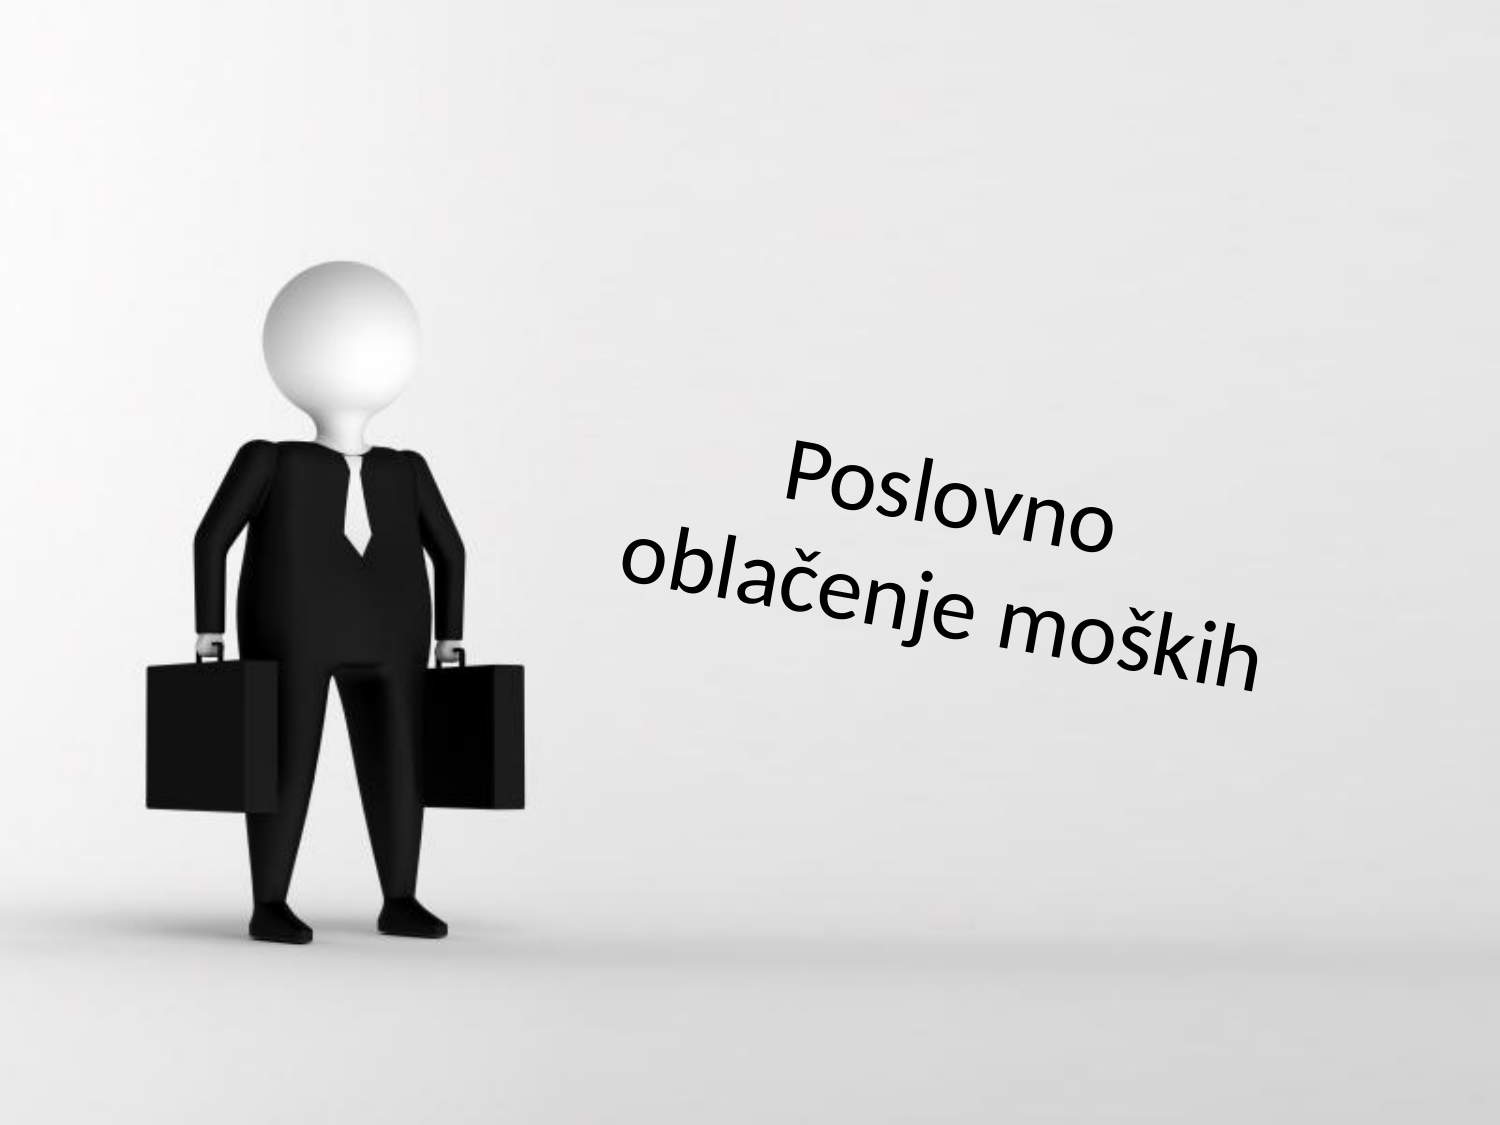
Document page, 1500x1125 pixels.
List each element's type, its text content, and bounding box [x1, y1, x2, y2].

title Poslovno oblačenje moških [304, 316, 1500, 767]
picture [0, 0, 1500, 1125]
